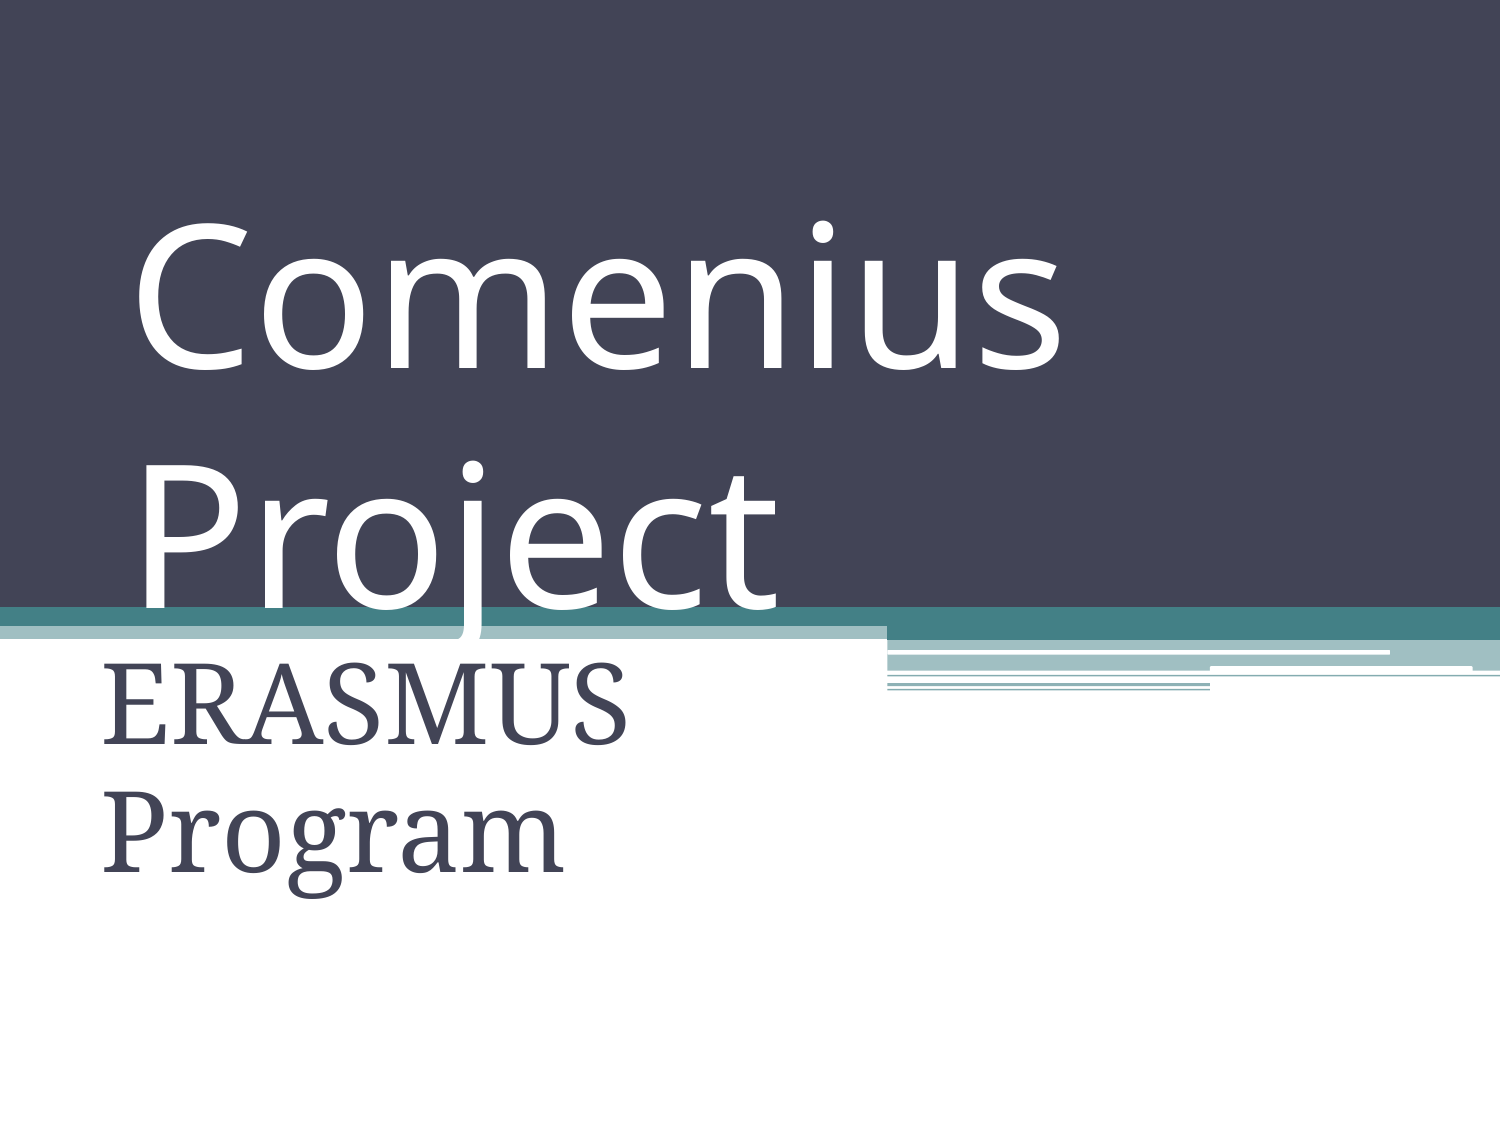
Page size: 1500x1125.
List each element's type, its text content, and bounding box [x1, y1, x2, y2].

subtitle ERASMUS Program [75, 639, 888, 928]
title Comenius Project [112, 160, 1388, 591]
